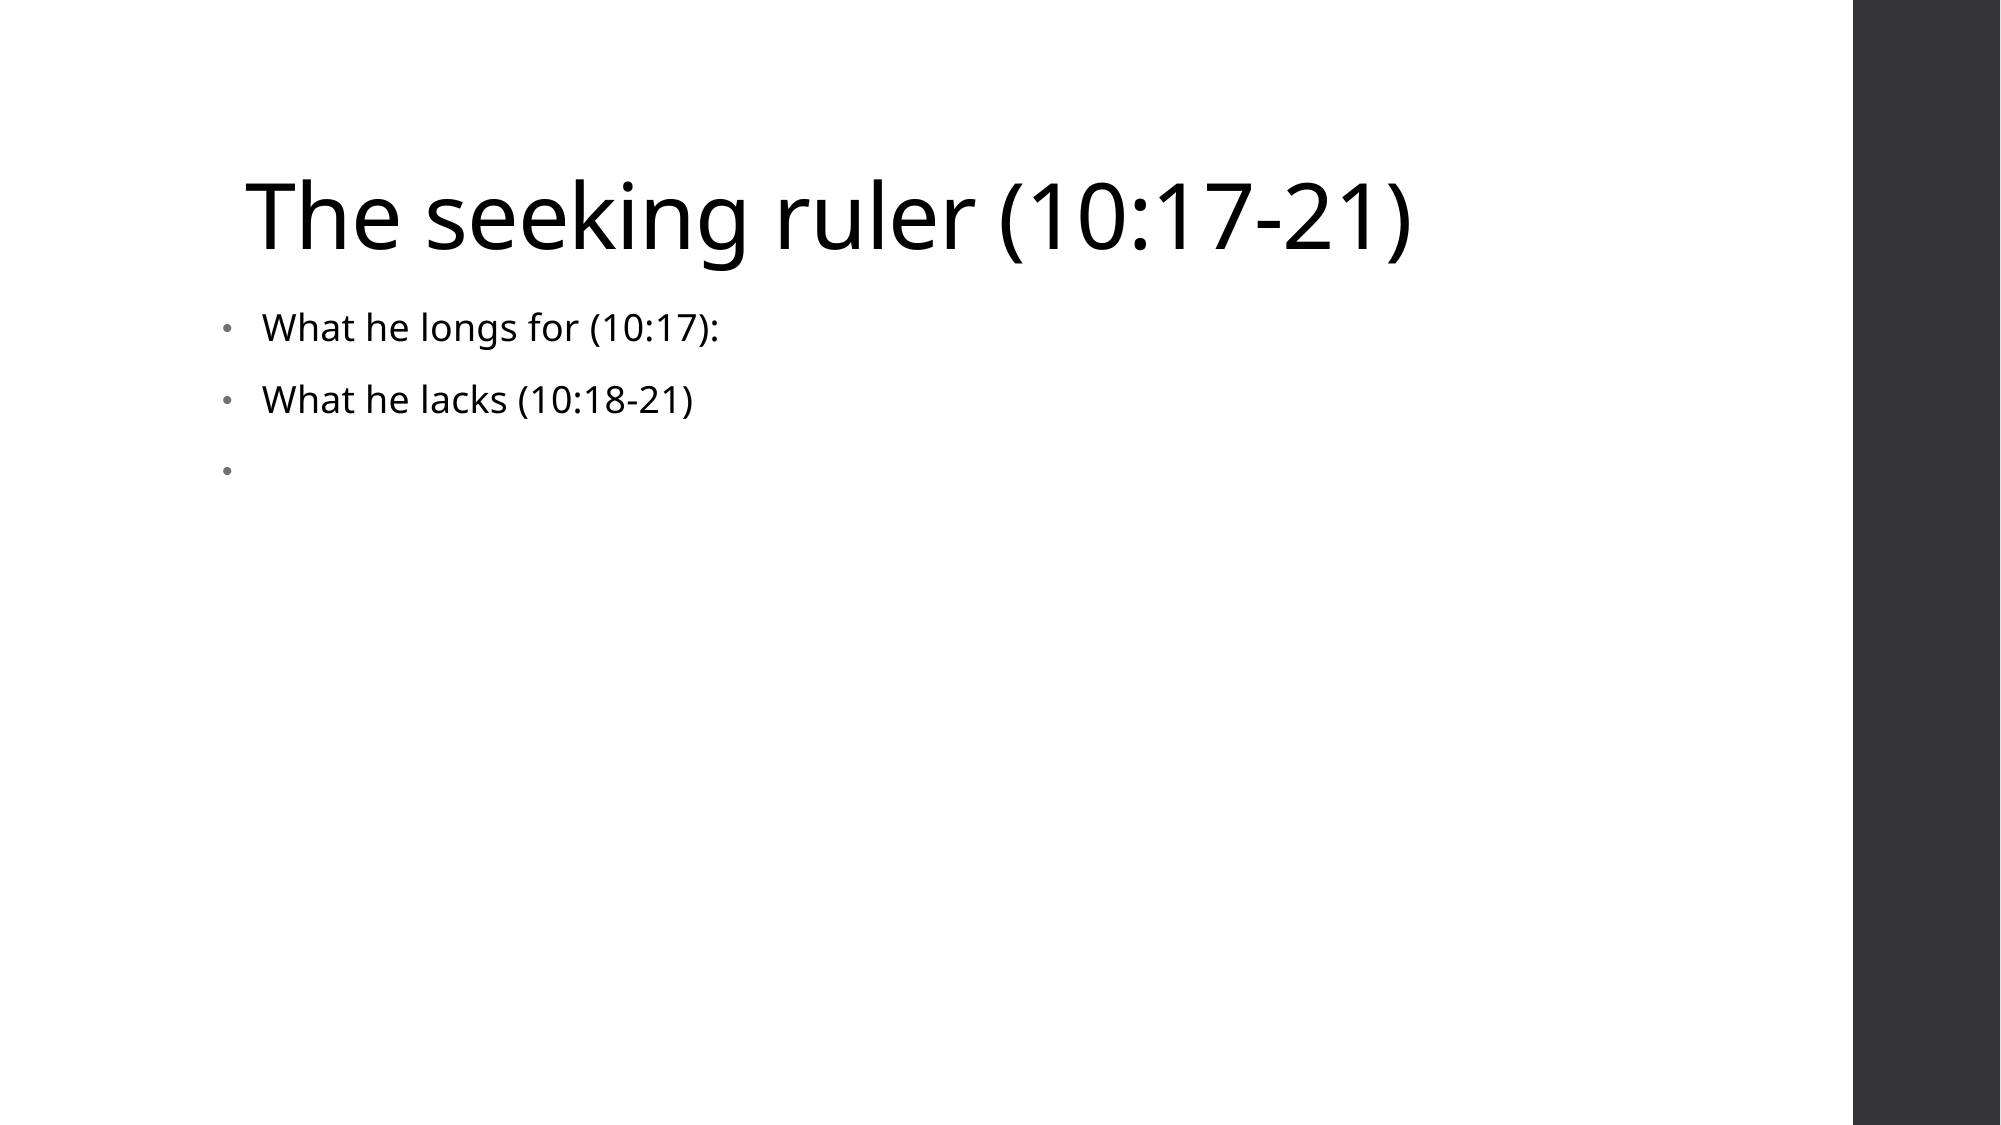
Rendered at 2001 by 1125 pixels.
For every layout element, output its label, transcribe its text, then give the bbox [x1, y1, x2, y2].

title The seeking ruler (10:17-21) [206, 60, 1797, 278]
list What he longs for (10:17): What he lacks (10:18-21) [206, 299, 1617, 1014]
